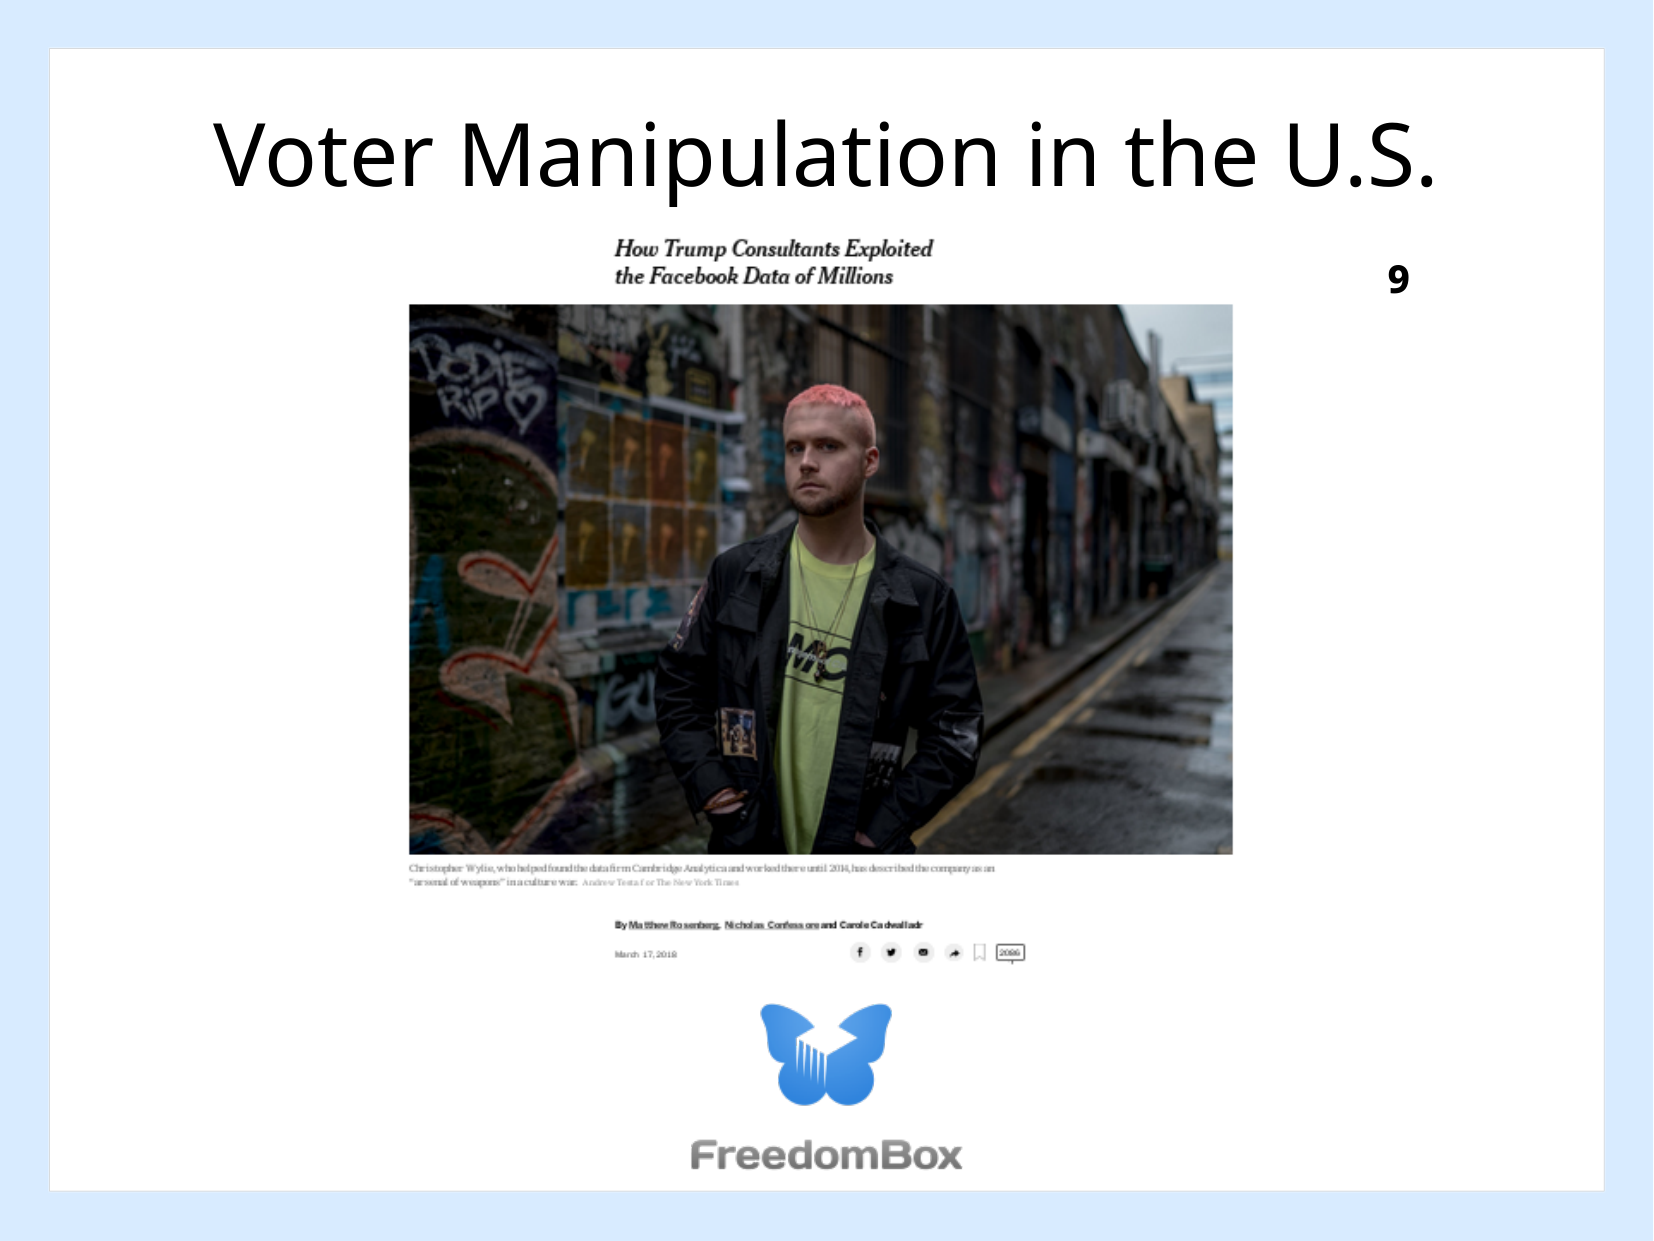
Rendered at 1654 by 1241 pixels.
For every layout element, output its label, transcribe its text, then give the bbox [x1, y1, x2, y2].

picture [0, 0, 1654, 1241]
title Voter Manipulation in the U.S. [82, 49, 1571, 257]
text_box 9 [1372, 249, 1425, 331]
